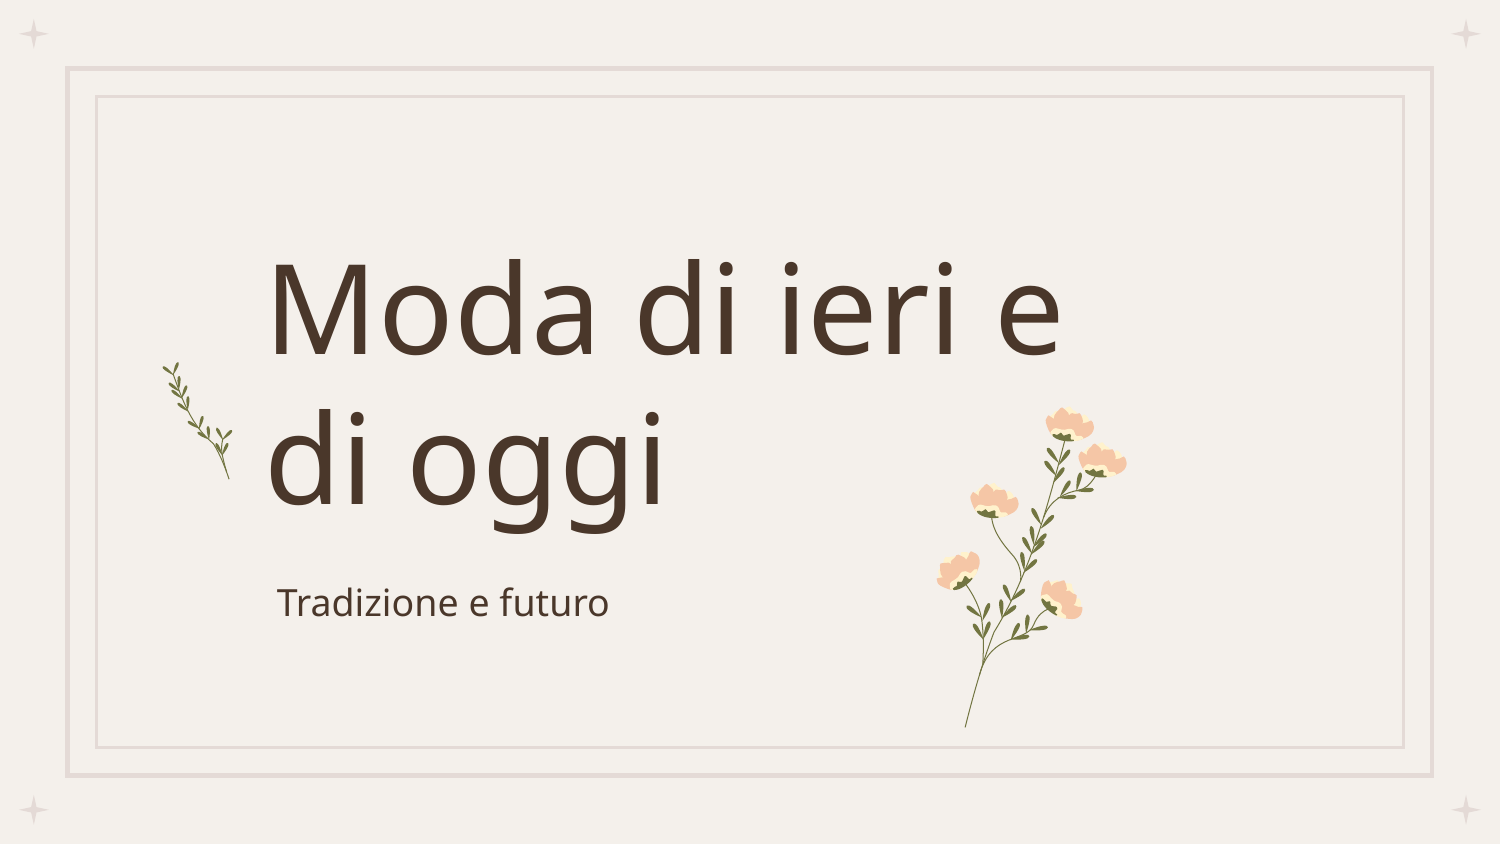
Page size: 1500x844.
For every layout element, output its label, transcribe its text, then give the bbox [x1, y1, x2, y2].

text_box [162, 362, 179, 376]
title Moda di ieri e di oggi [250, 158, 1182, 602]
text_box [168, 376, 188, 399]
text_box [216, 427, 233, 441]
text_box [1041, 602, 1083, 620]
text_box [177, 396, 190, 412]
text_box [197, 426, 210, 441]
text_box [215, 443, 229, 456]
subtitle Tradizione e futuro [261, 555, 827, 642]
text_box [972, 621, 991, 640]
text_box [966, 603, 991, 621]
text_box [187, 416, 204, 430]
text_box [1010, 614, 1048, 641]
text_box [999, 602, 1017, 619]
